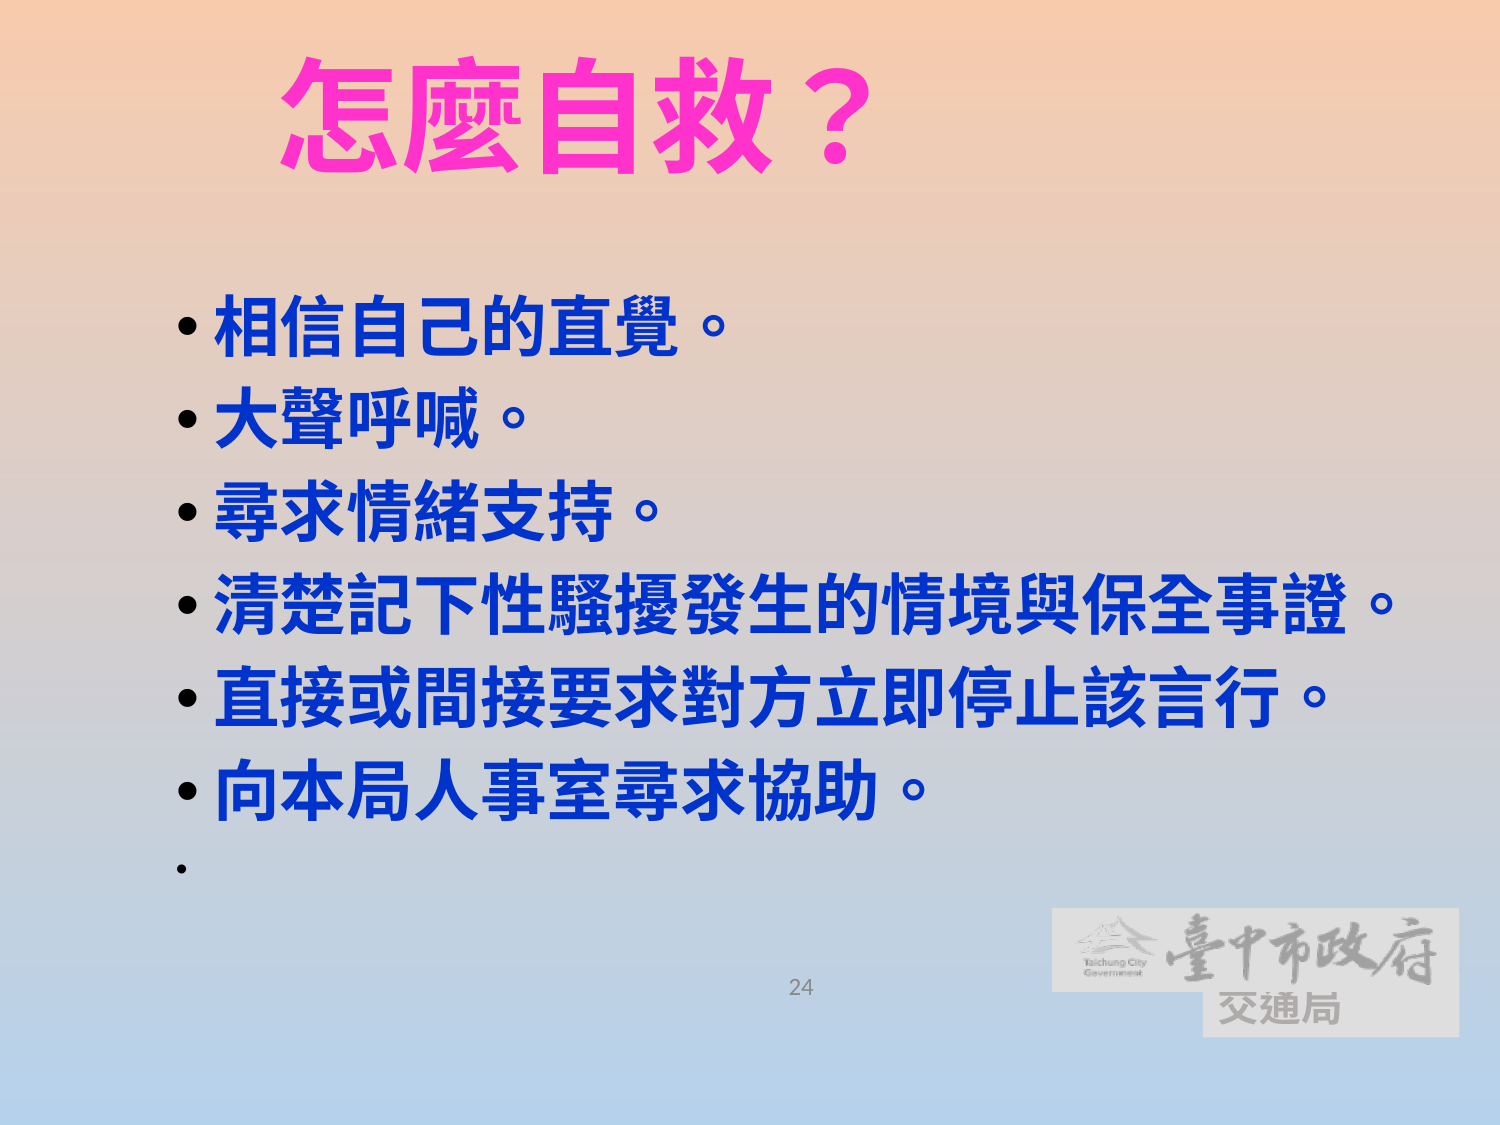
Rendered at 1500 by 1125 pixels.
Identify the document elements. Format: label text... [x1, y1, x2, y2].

list 相信自己的直覺。 大聲呼喊。 尋求情緒支持。 清楚記下性騷擾發生的情境與保全事證。 直接或間接要求對方立即停止該言行。 向本局人事室尋求協助。 [160, 286, 1387, 857]
title 怎麼自救？ [66, 46, 1109, 198]
text_box 24 [773, 944, 886, 1027]
